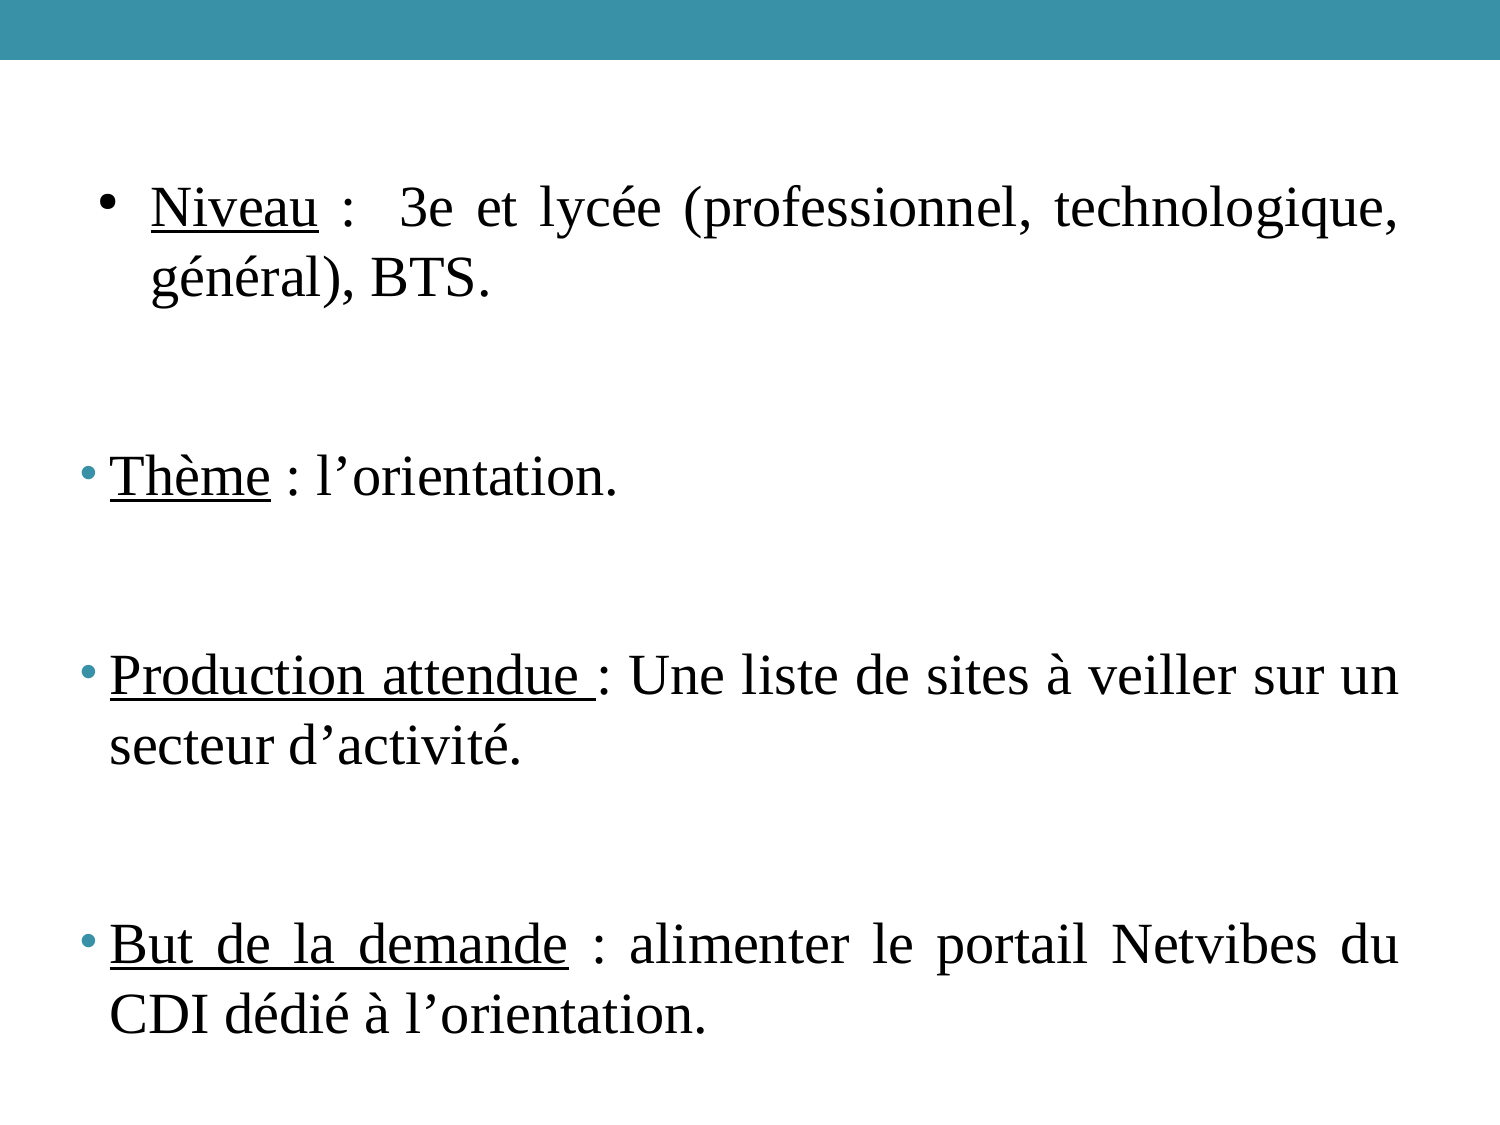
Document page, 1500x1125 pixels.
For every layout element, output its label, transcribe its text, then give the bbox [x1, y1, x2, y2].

list Niveau : 3e et lycée (professionnel, technologique, général), BTS. Thème : l’orientation. Production attendue : Une liste de sites à veiller sur un secteur d’activité. But de la demande : alimenter le portail Netvibes du CDI dédié à l’orientation. [64, 160, 1415, 1000]
